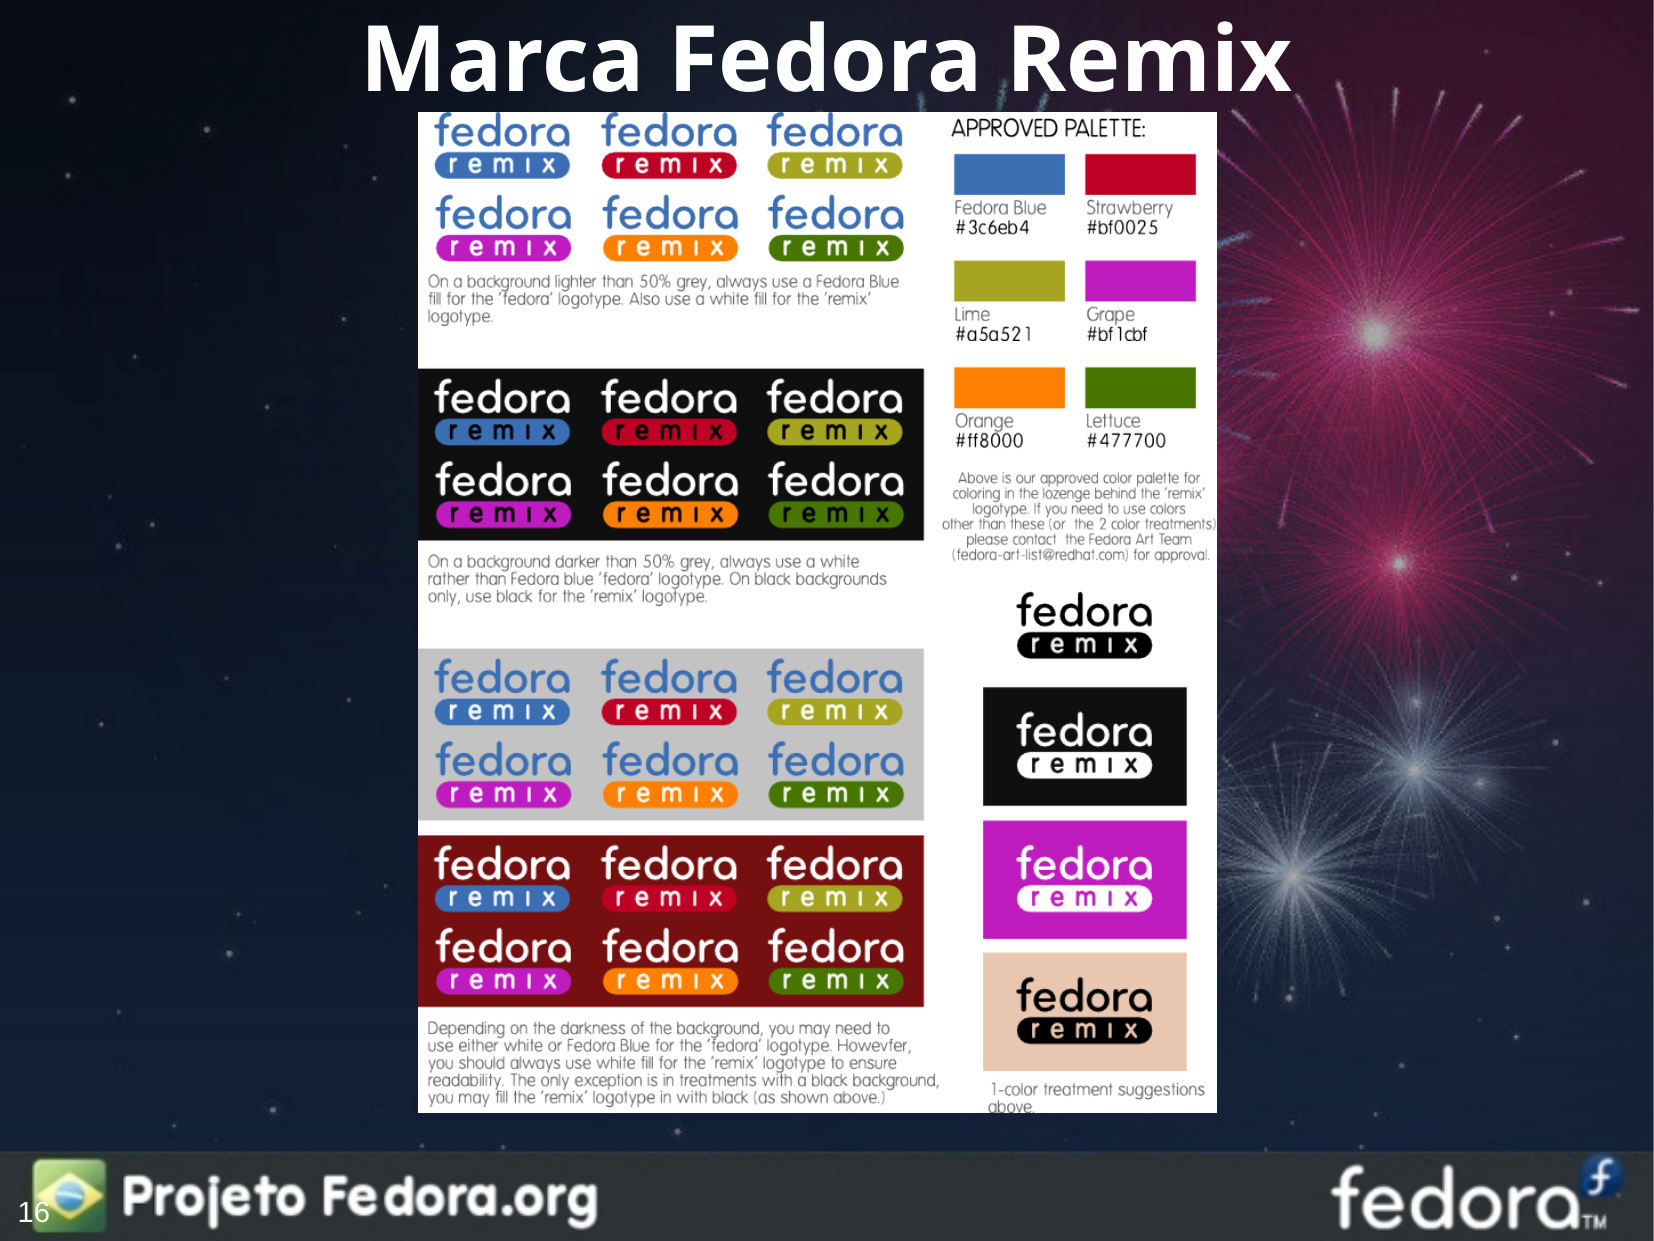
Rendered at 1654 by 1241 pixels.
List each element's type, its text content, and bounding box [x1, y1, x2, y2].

title Marca Fedora Remix [82, 0, 1571, 160]
picture [0, 0, 1654, 1241]
